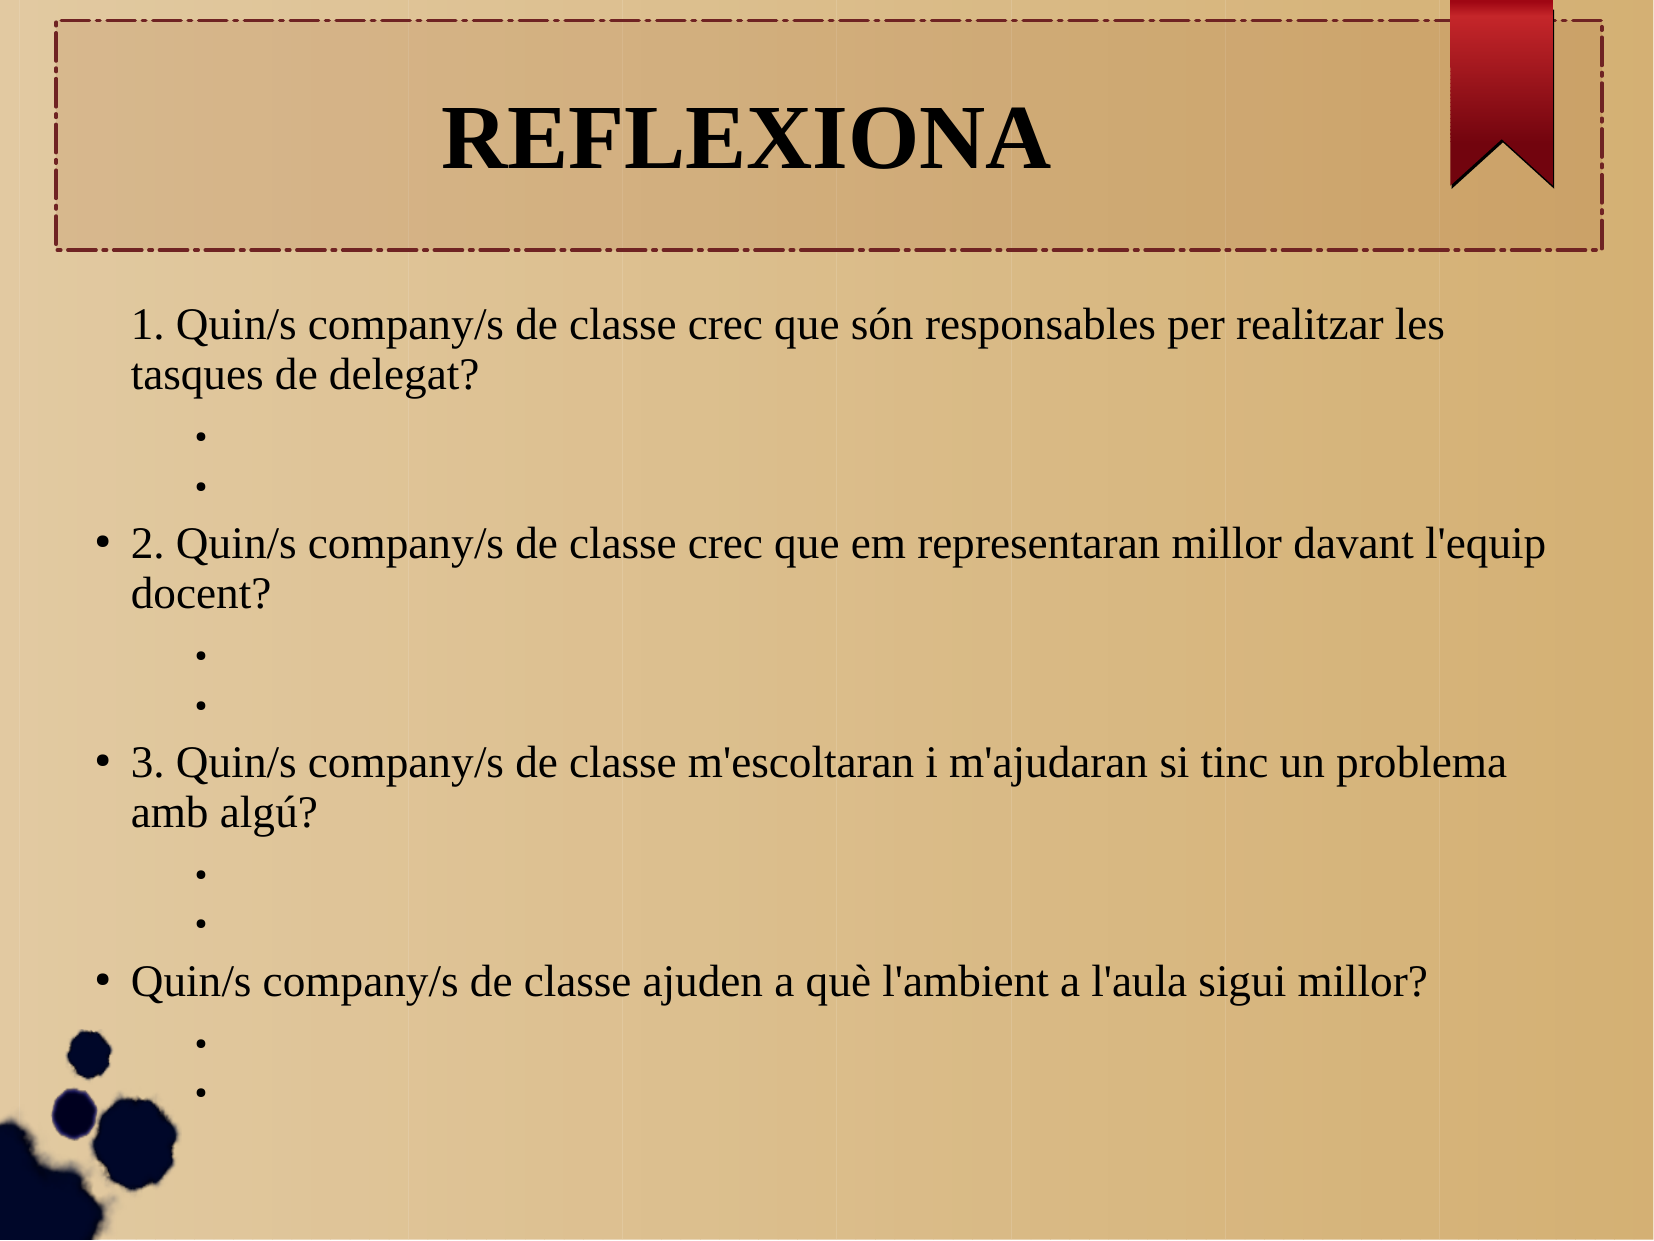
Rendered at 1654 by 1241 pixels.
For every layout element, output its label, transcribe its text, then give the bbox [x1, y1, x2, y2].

list 1. Quin/s company/s de classe crec que són responsables per realitzar les tasques de delegat? 2. Quin/s company/s de classe crec que em representaran millor davant l'equip docent? 3. Quin/s company/s de classe m'escoltaran i m'ajudaran si tinc un problema amb algú? Quin/s company/s de classe ajuden a què l'ambient a l'aula sigui millor? [82, 299, 1571, 1019]
title REFLEXIONA [82, 47, 1412, 229]
